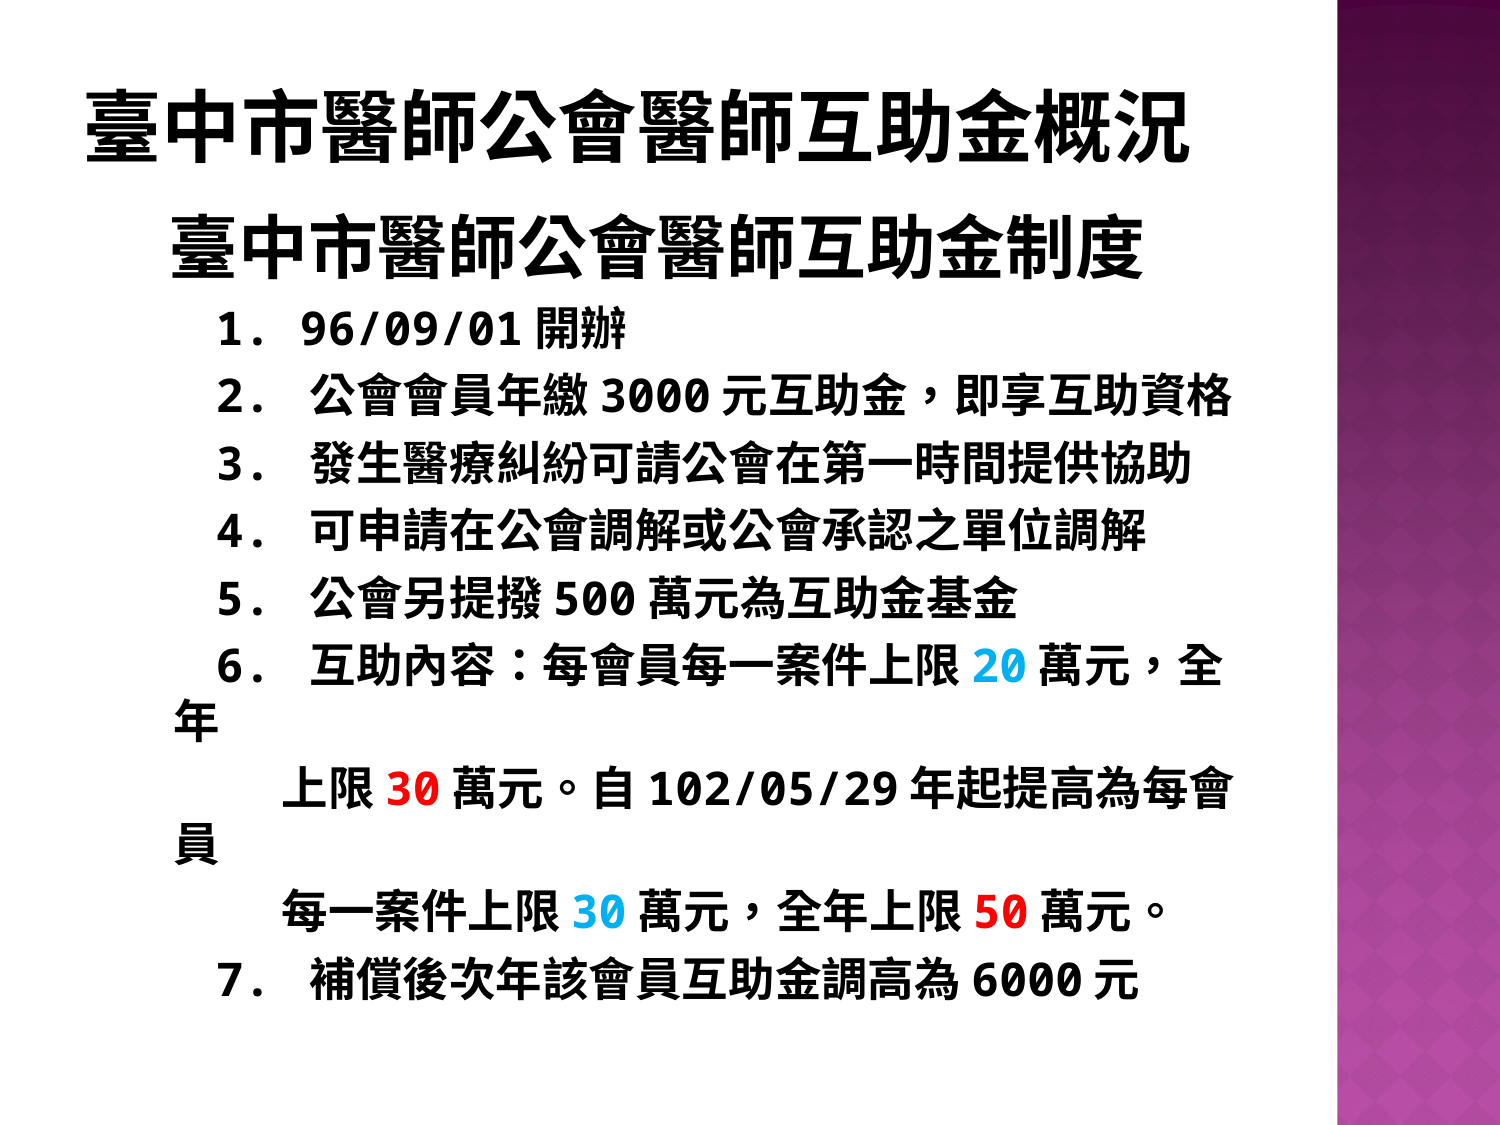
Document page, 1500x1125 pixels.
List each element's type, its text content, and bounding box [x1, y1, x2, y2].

list 臺中市醫師公會醫師互助金制度 1. 96/09/01開辦 2. 公會會員年繳3000元互助金，即享互助資格 3. 發生醫療糾紛可請公會在第一時間提供協助 4. 可申請在公會調解或公會承認之單位調解 5. 公會另提撥500萬元為互助金基金 6. 互助內容：每會員每一案件上限20萬元，全年 上限30萬元。自102/05/29年起提高為每會員 每一案件上限30萬元，全年上限50萬元。 7. 補償後次年該會員互助金調高為6000元 [75, 196, 1263, 1059]
title 臺中市醫師公會醫師互助金概況 [75, 52, 1263, 173]
